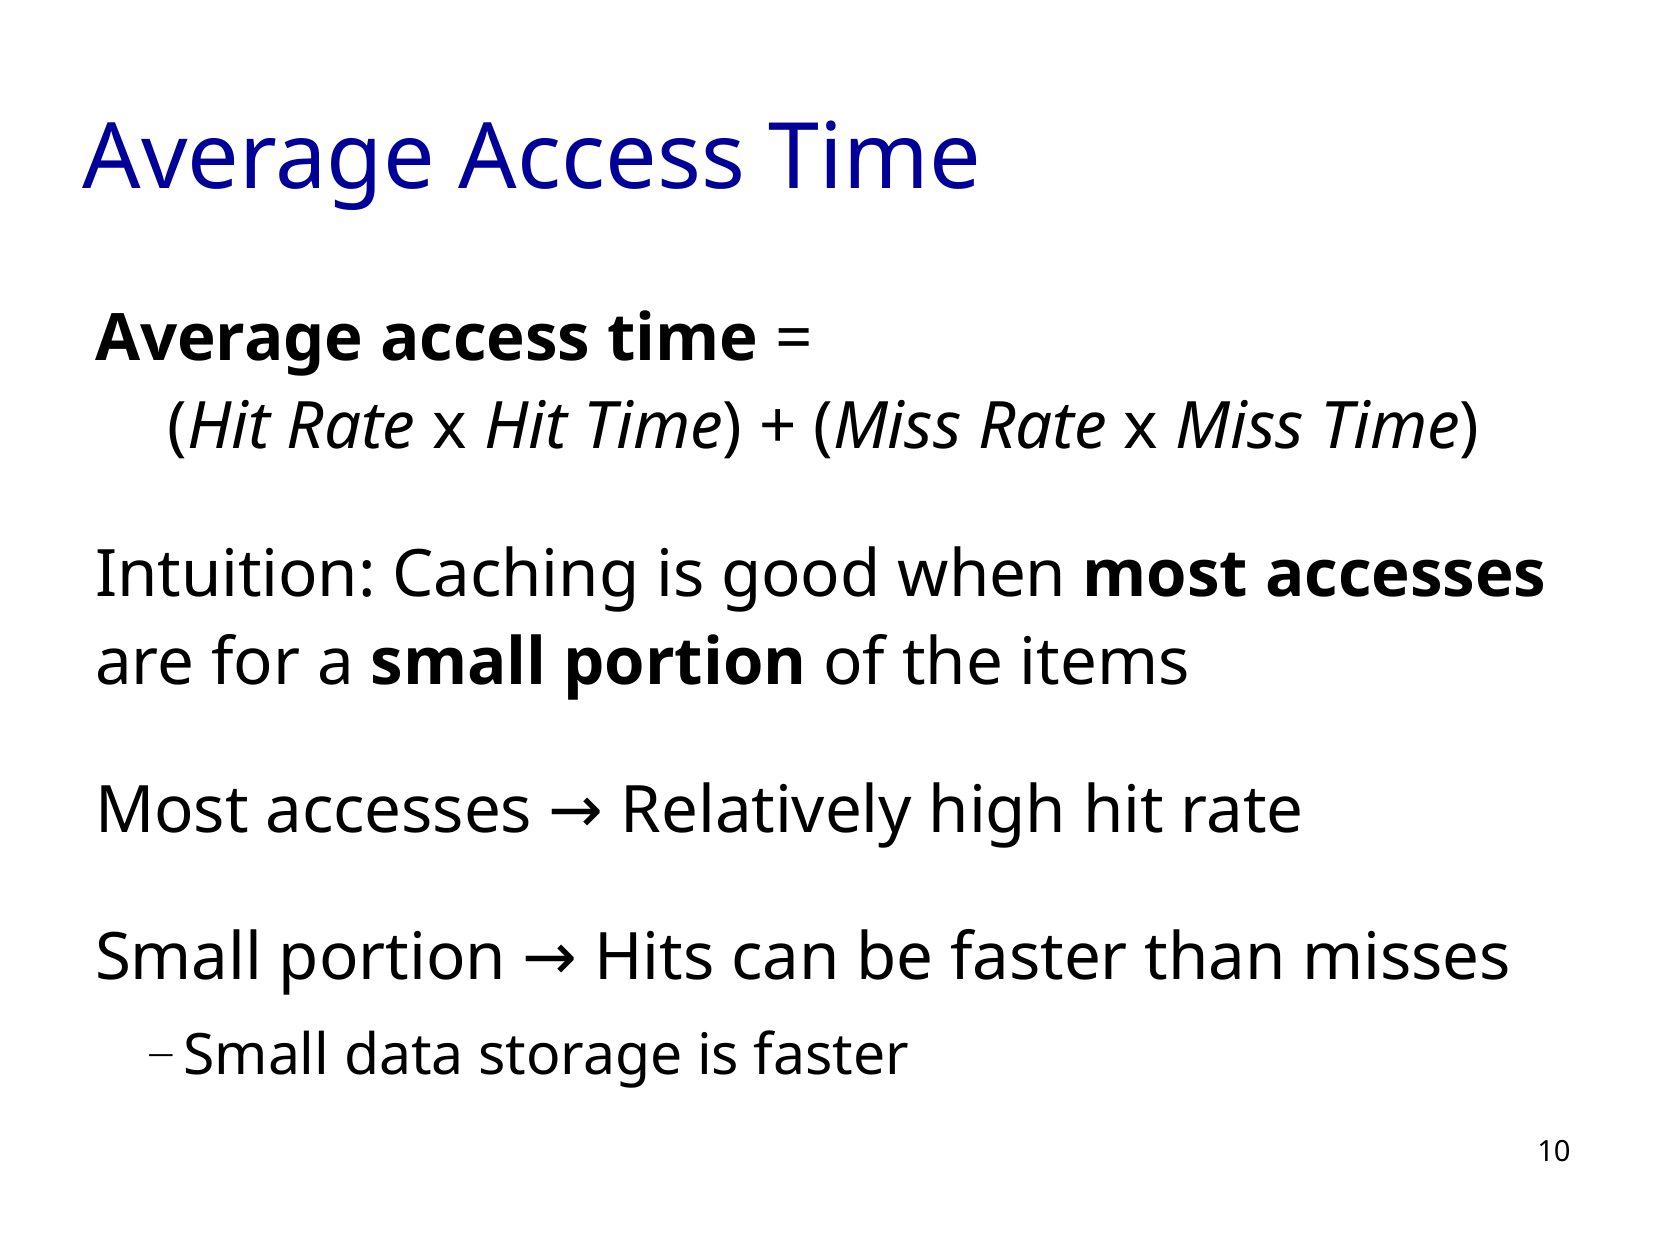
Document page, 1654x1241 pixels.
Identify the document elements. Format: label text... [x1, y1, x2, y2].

title Average Access Time [82, 49, 1571, 257]
list Average access time = (Hit Rate x Hit Time) + (Miss Rate x Miss Time) Intuition: Caching is good when most accesses are for a small portion of the items Most accesses → Relatively high hit rate Small portion → Hits can be faster than misses Small data storage is faster [60, 290, 1571, 1096]
